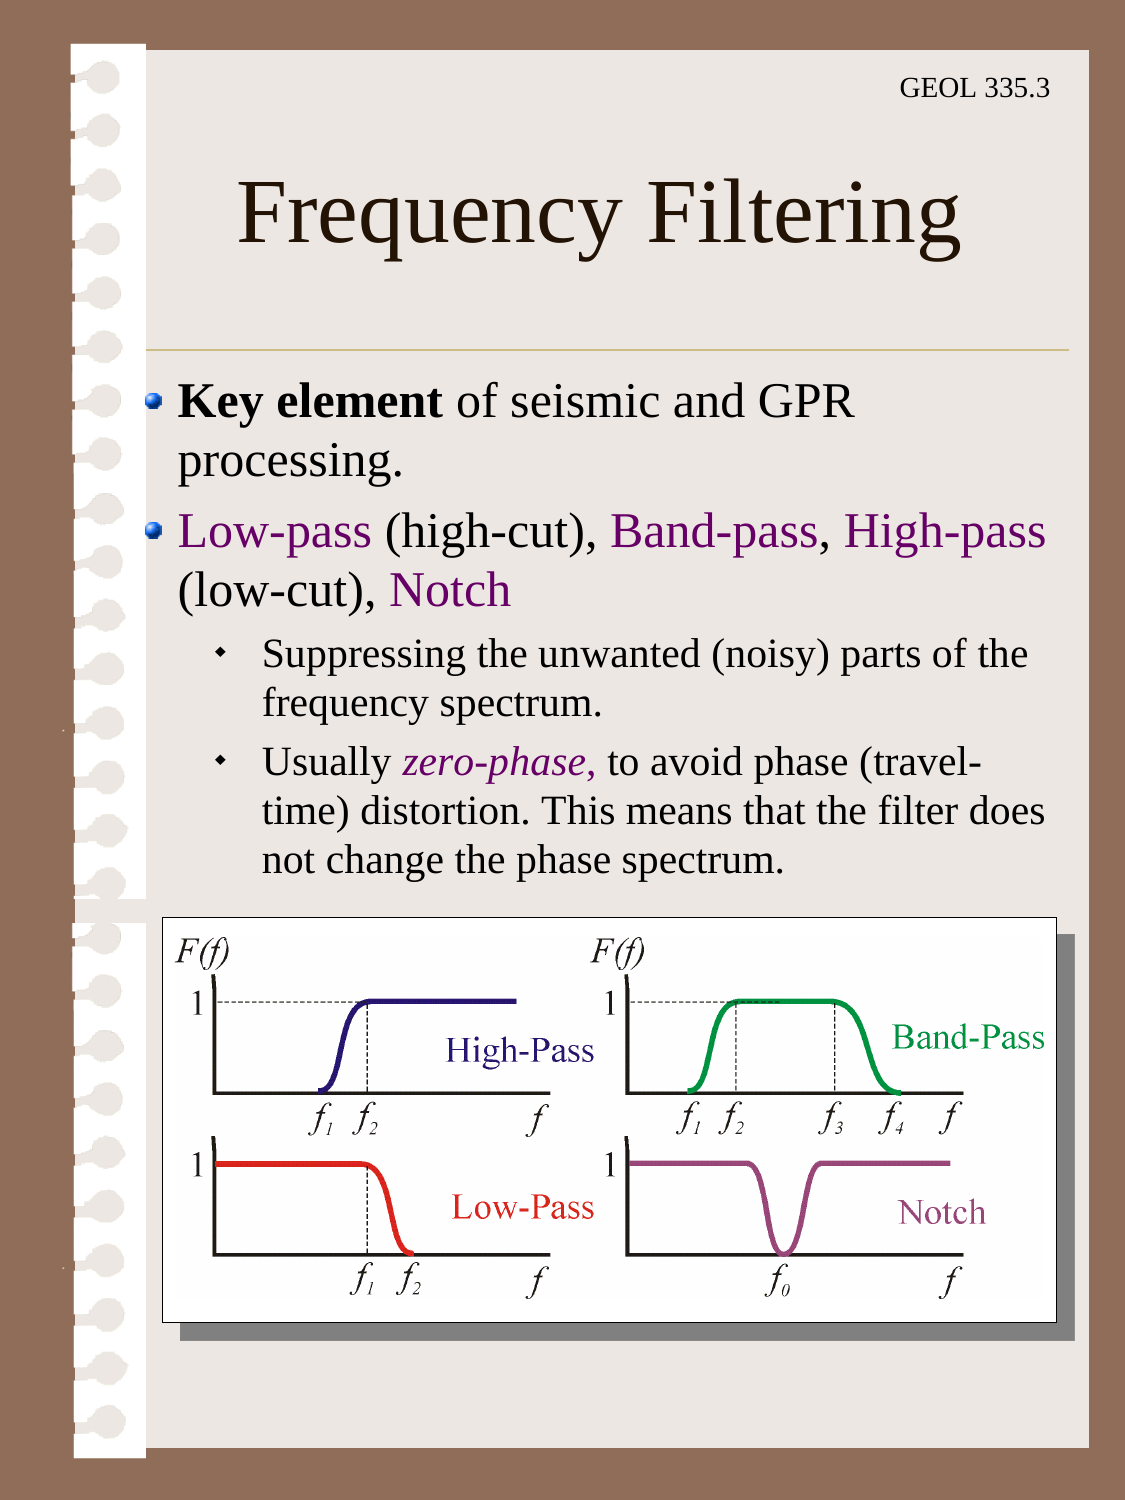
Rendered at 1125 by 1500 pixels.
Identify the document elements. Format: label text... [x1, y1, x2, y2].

list Key element of seismic and GPR processing. Low-pass (high-cut), Band-pass, High-pass (low-cut), Notch Suppressing the unwanted (noisy) parts of the frequency spectrum. Usually zero-phase, to avoid phase (travel-time) distortion. This means that the filter does not change the phase spectrum. [125, 362, 1063, 1263]
picture [174, 937, 1044, 1299]
title Frequency Filtering [131, 83, 1069, 334]
text_box [162, 1263, 1057, 1323]
